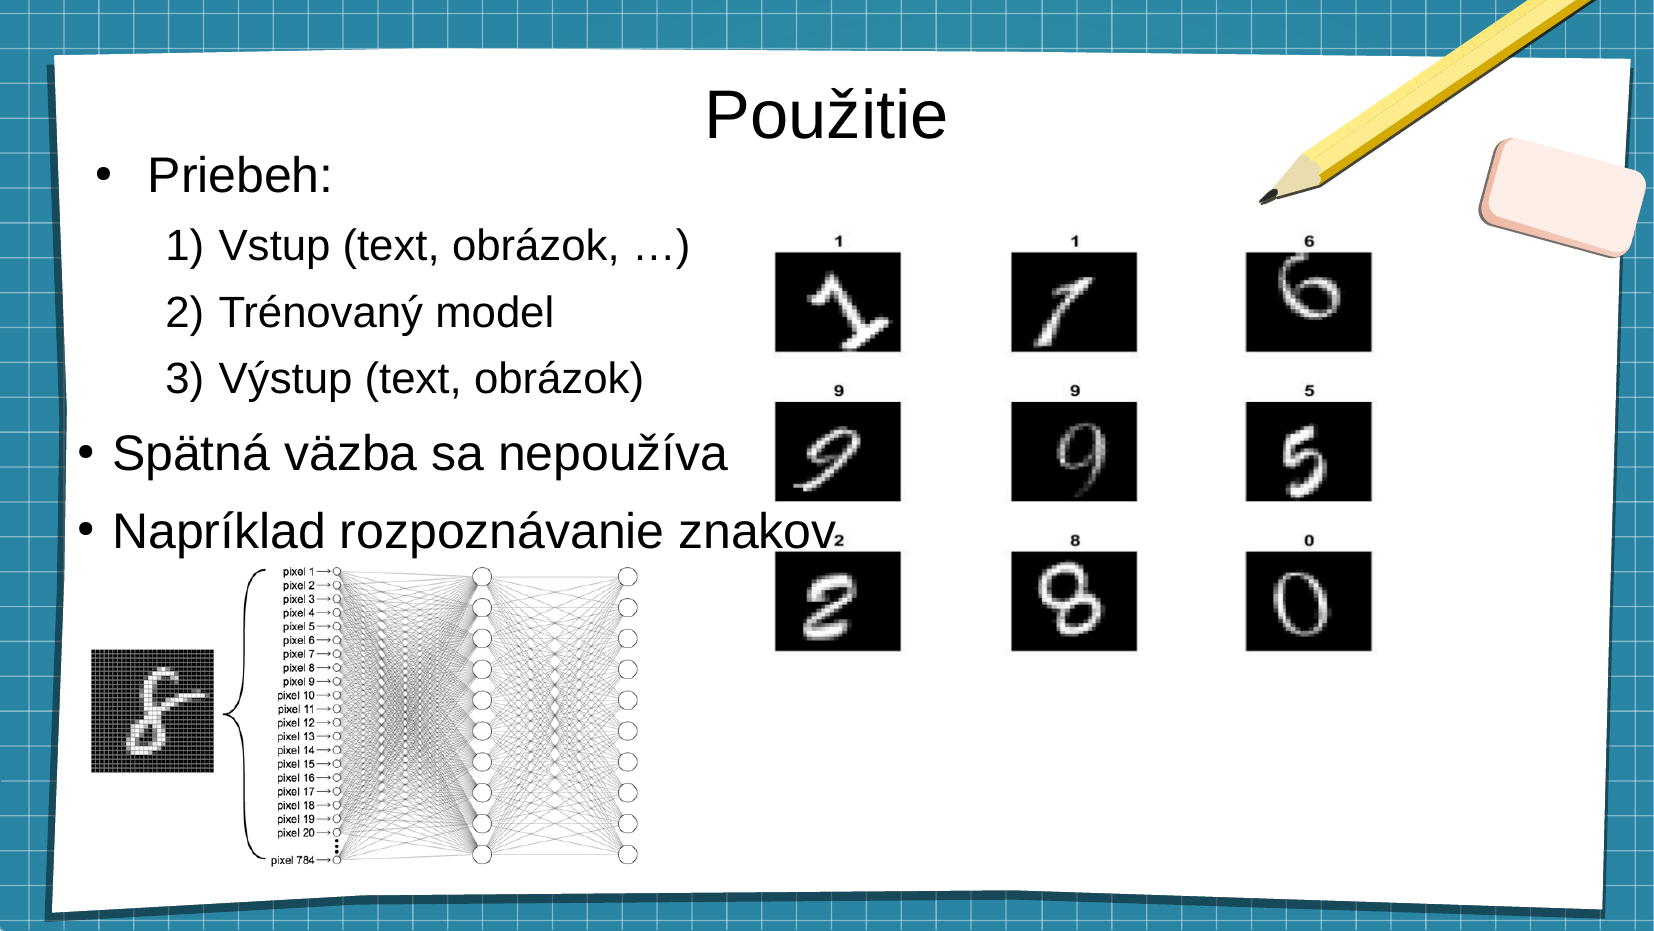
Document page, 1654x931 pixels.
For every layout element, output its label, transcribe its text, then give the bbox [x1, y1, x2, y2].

list Priebeh: Vstup (text, obrázok, …) Trénovaný model Výstup (text, obrázok) Spätná väzba sa nepoužíva Napríklad rozpoznávanie znakov [76, 147, 1565, 688]
picture [88, 564, 1477, 872]
title Použitie [82, 37, 1571, 193]
